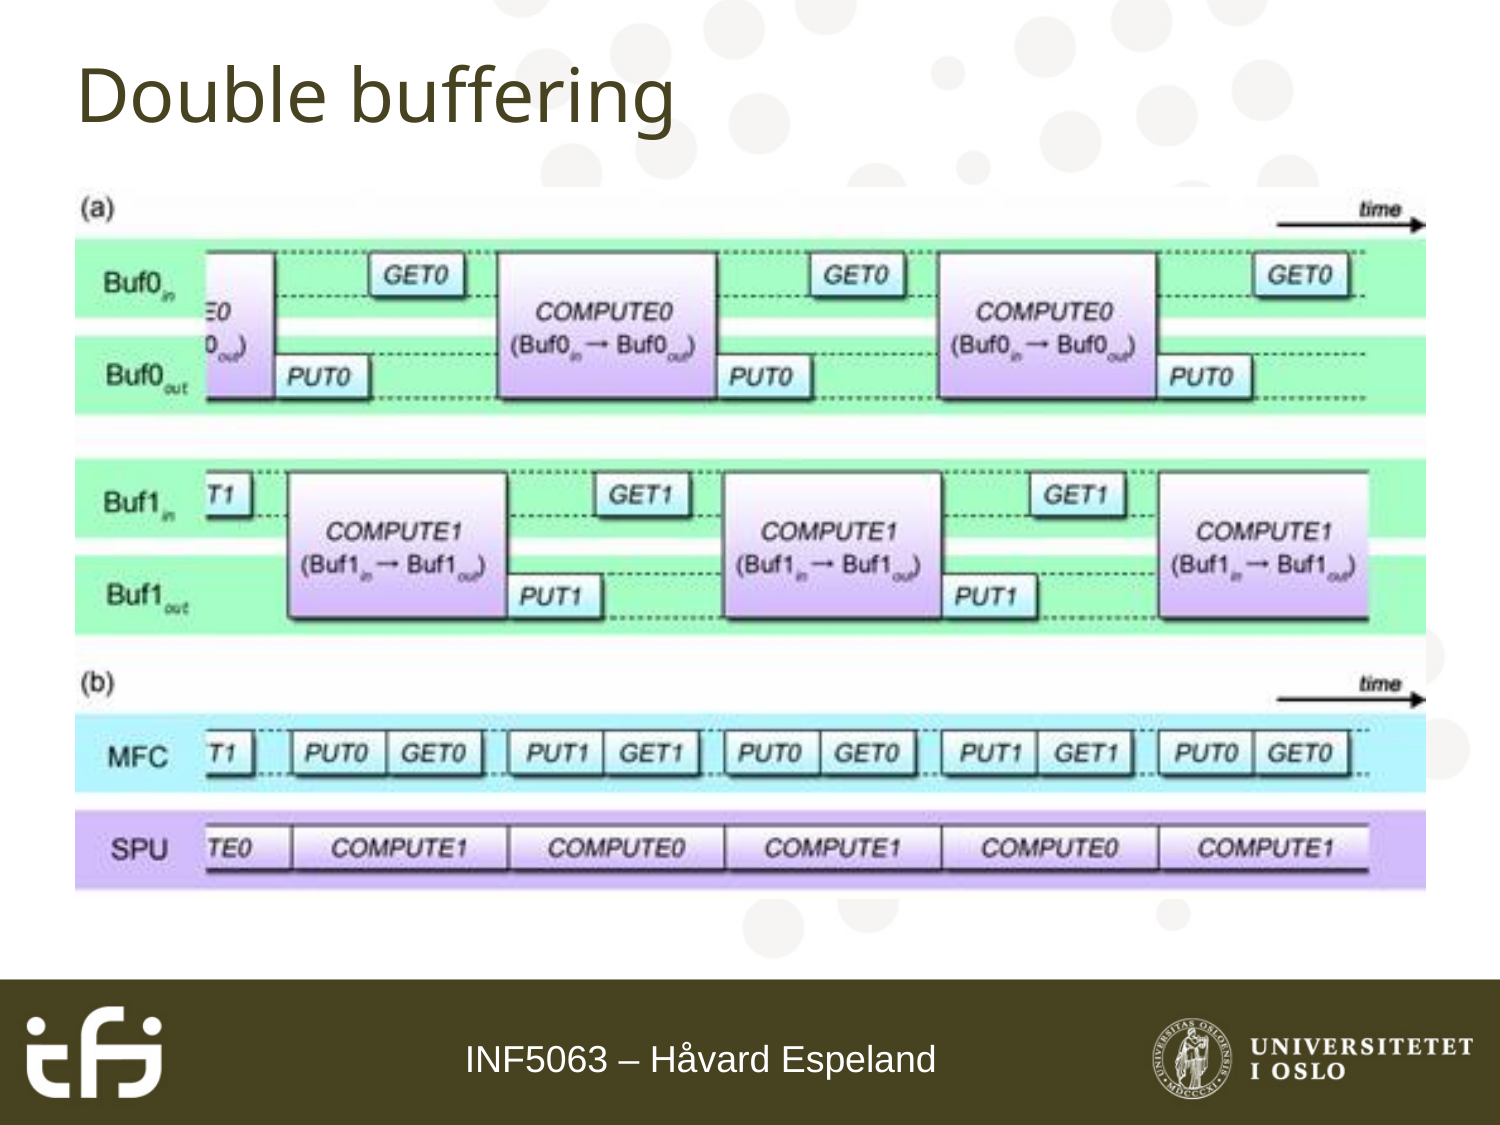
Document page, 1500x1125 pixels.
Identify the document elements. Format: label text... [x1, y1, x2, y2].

title Double buffering [75, 40, 1426, 146]
picture [0, 0, 1500, 1125]
